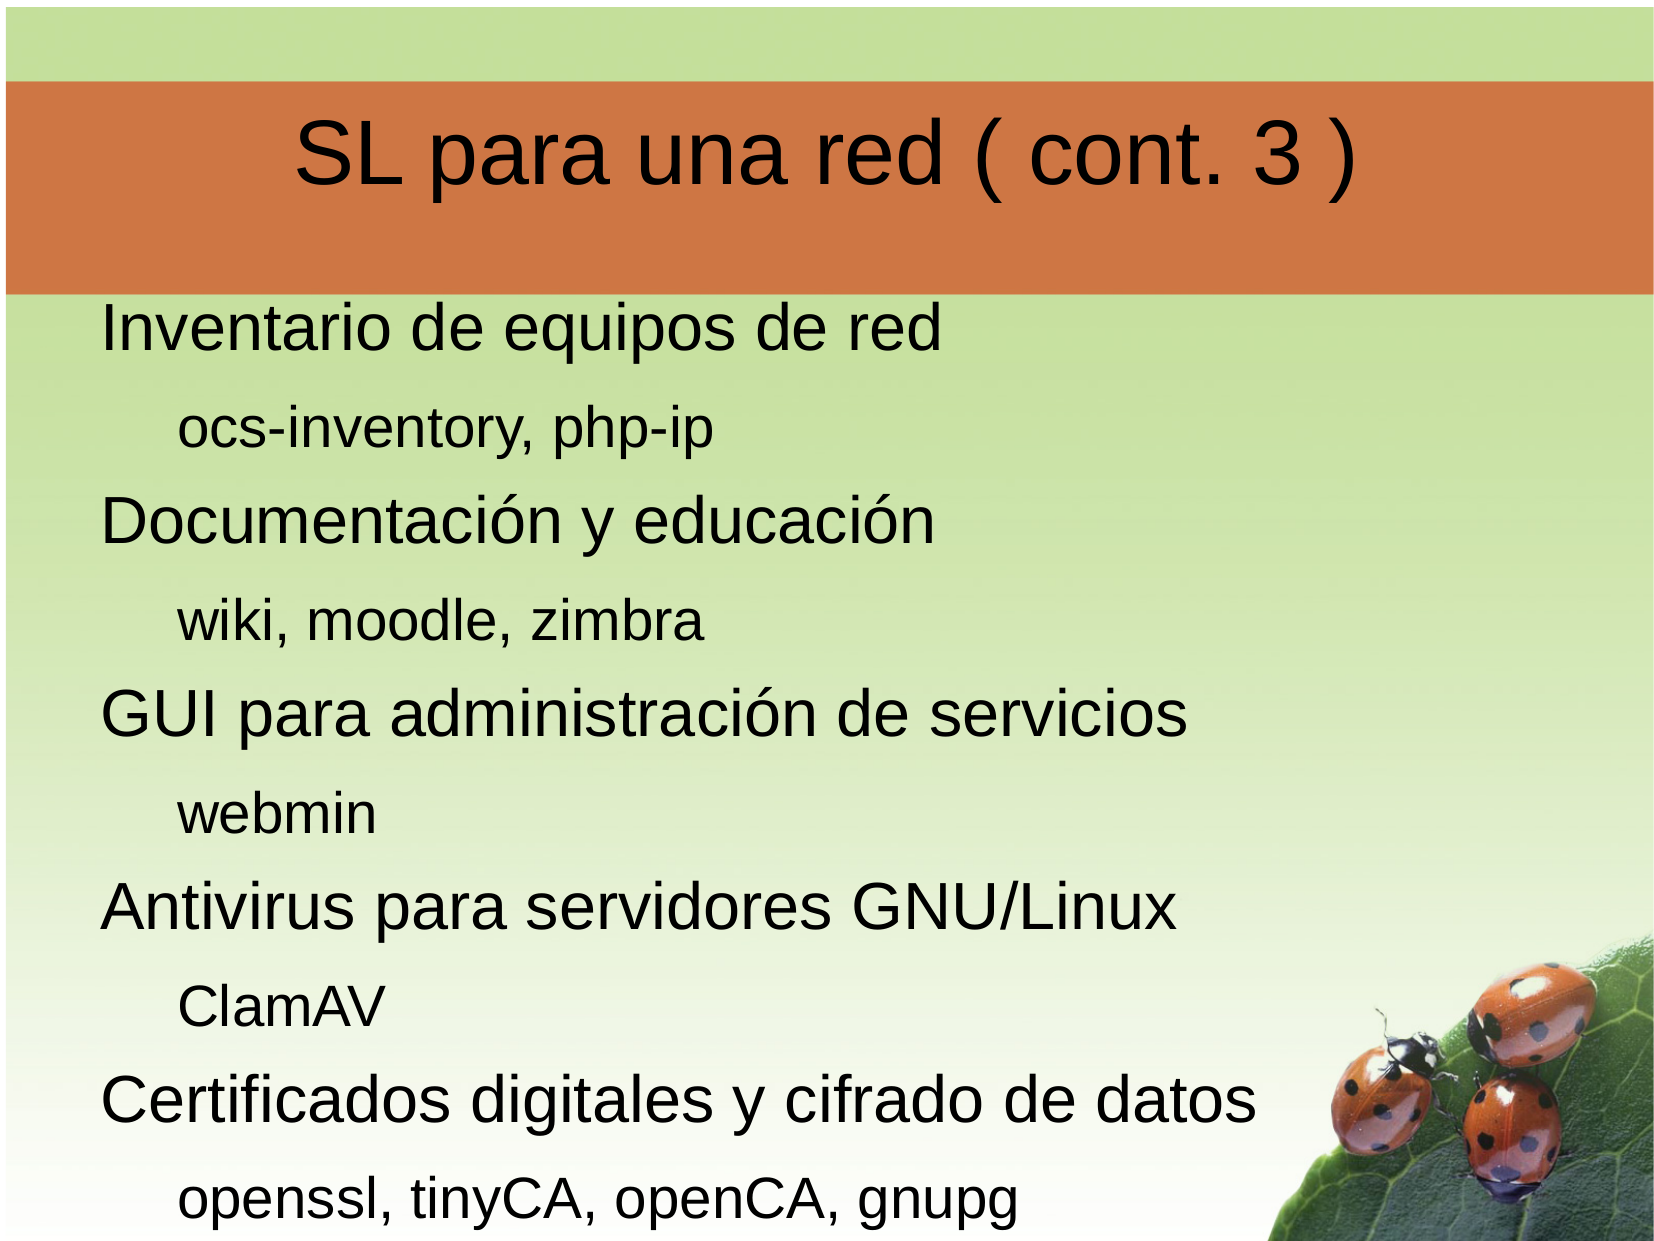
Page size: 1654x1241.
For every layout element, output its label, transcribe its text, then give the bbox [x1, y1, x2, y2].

list Inventario de equipos de red ocs-inventory, php-ip Documentación y educación wiki, moodle, zimbra GUI para administración de servicios webmin Antivirus para servidores GNU/Linux ClamAV Certificados digitales y cifrado de datos openssl, tinyCA, openCA, gnupg [82, 290, 1571, 1232]
picture [5, 7, 1654, 1241]
title SL para una red ( cont. 3 ) [82, 56, 1571, 250]
